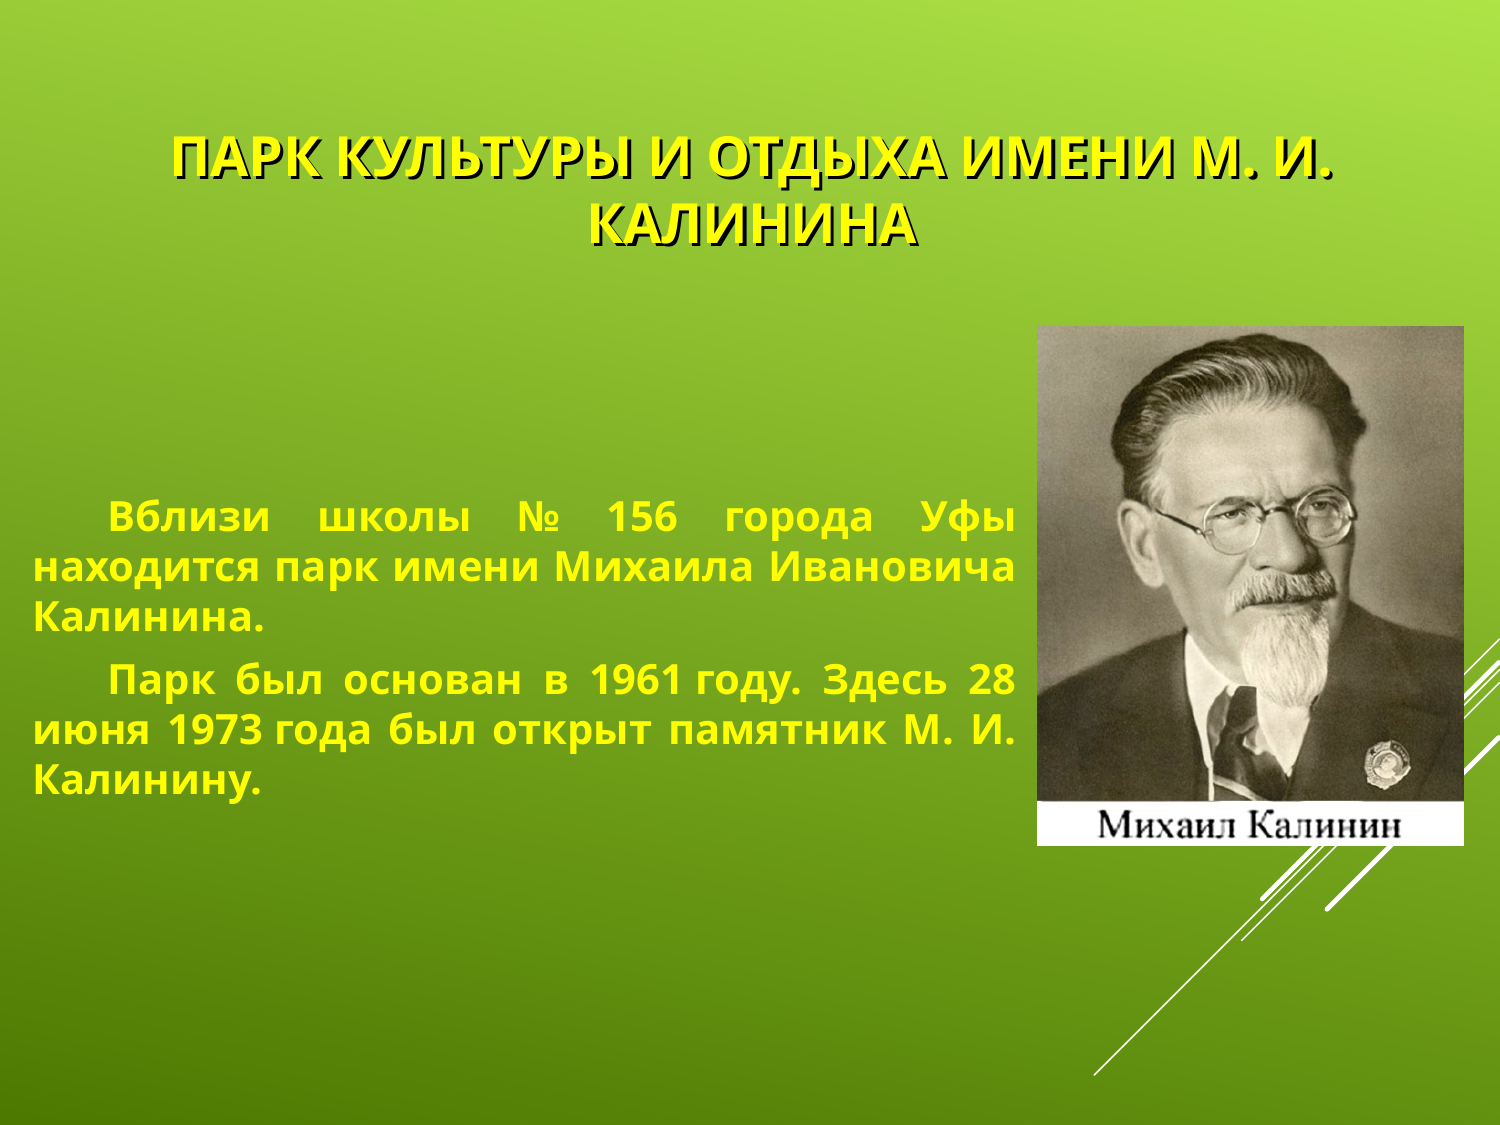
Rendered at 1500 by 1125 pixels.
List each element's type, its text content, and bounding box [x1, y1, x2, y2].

list Вблизи школы № 156 города Уфы находится парк имени Михаила Ивановича Калинина. Парк был основан в 1961 году. Здесь 28 июня 1973 года был открыт памятник М. И. Калинину. [17, 302, 1034, 1053]
picture [1037, 326, 1464, 847]
title Парк культуры и отдыха имени М. И. Калинина [76, 113, 1427, 314]
